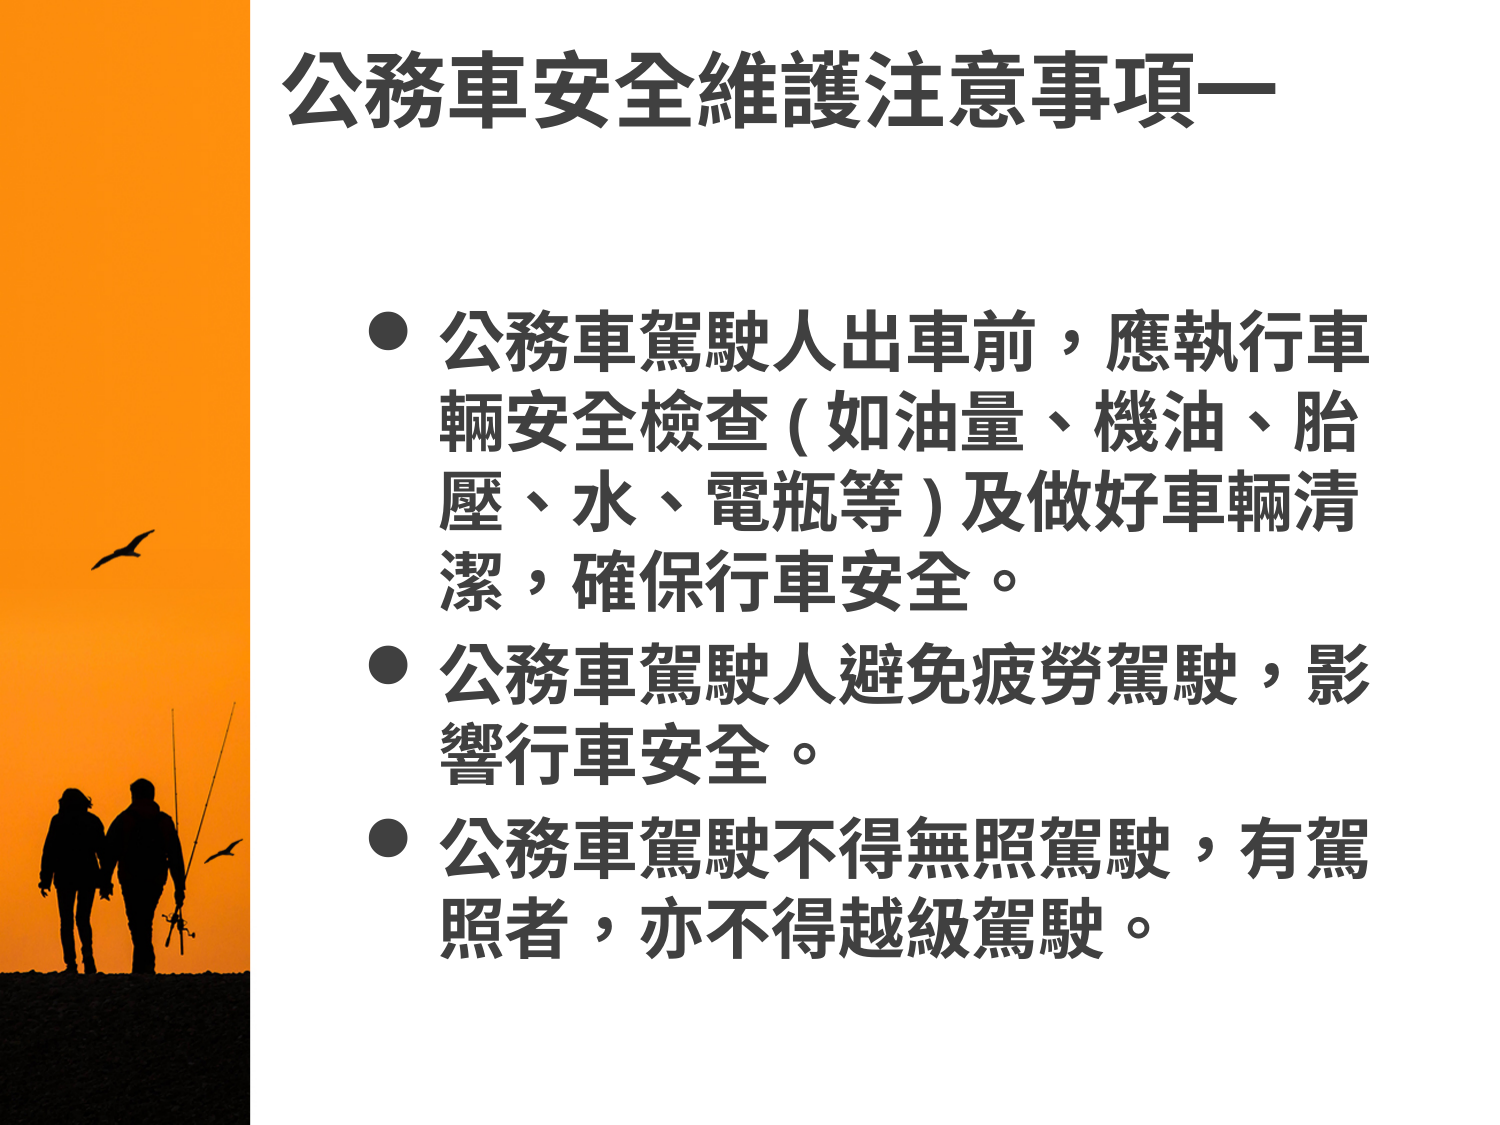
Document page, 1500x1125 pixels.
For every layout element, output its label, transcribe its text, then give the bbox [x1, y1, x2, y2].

text_box 公務車駕駛人出車前，應執行車輛安全檢查(如油量、機油、胎壓、水、電瓶等)及做好車輛清潔，確保行車安全。 公務車駕駛人避免疲勞駕駛，影響行車安全。 公務車駕駛不得無照駕駛，有駕照者，亦不得越級駕駛。 [348, 208, 1425, 1059]
picture [0, 0, 1500, 1125]
text_box 公務車安全維護注意事項一 [265, 0, 1500, 176]
